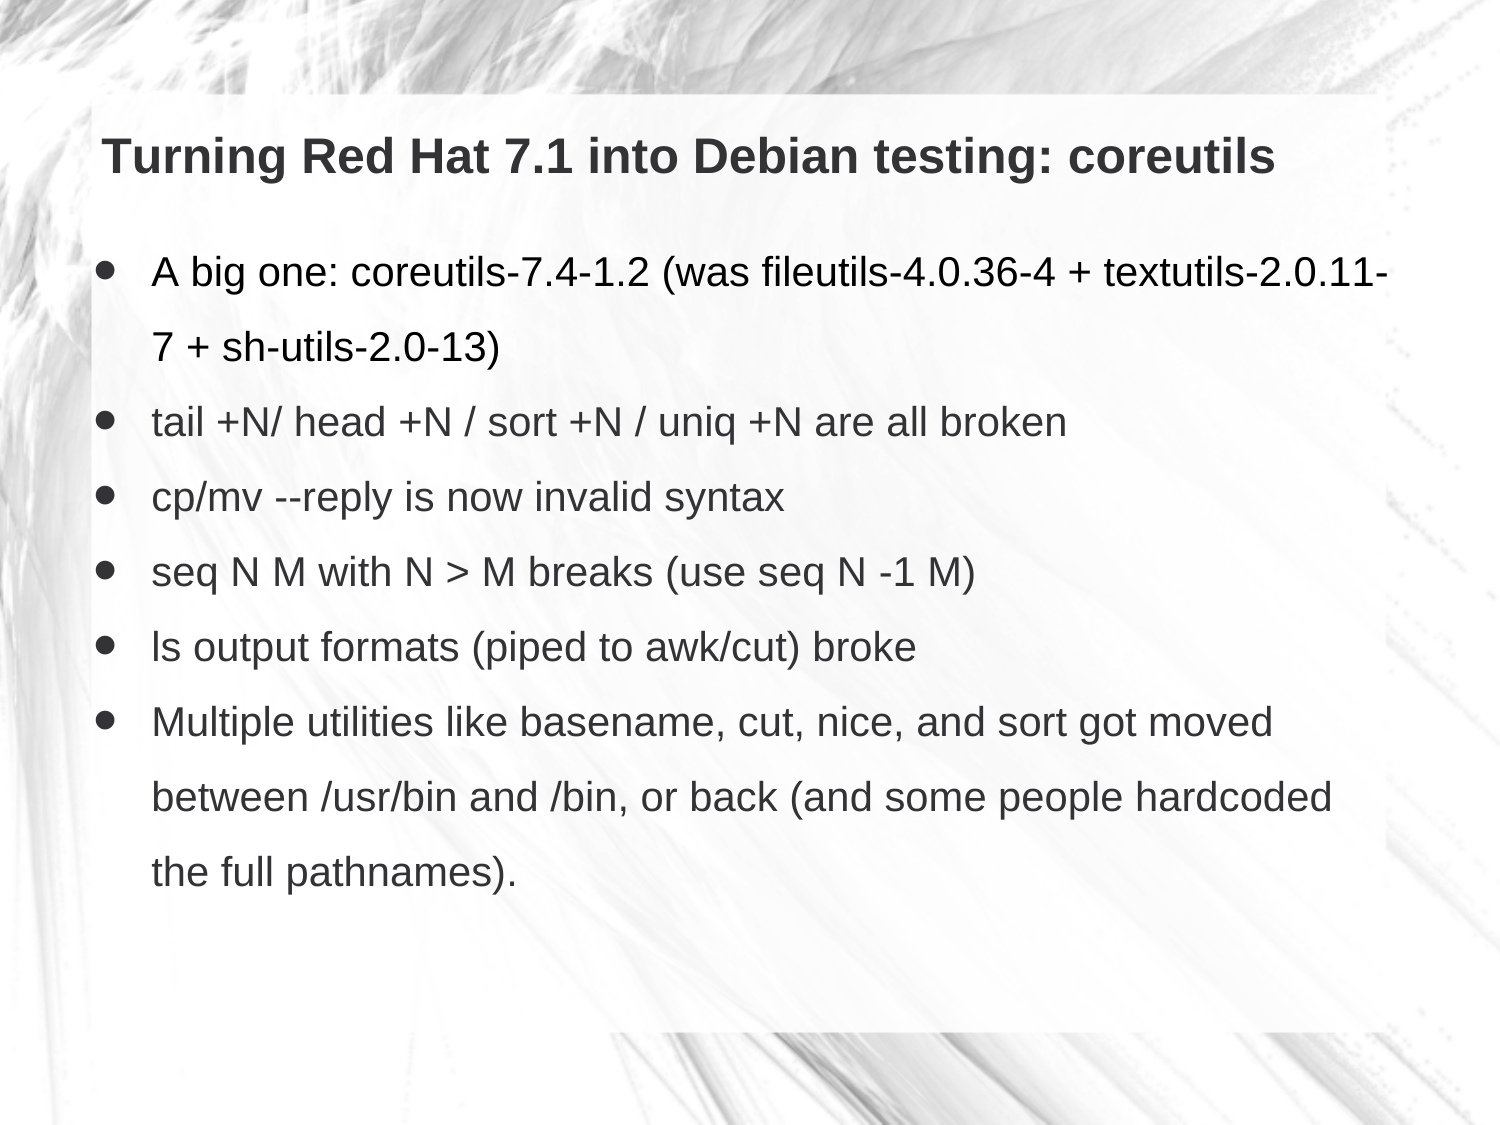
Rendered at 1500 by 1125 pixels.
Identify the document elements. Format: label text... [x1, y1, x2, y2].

picture [0, 0, 1500, 1125]
title Turning Red Hat 7.1 into Debian testing: coreutils [61, 108, 1412, 204]
list A big one: coreutils-7.4-1.2 (was fileutils-4.0.36-4 + textutils-2.0.11-7 + sh-utils-2.0-13) tail +N/ head +N / sort +N / uniq +N are all broken cp/mv --reply is now invalid syntax seq N M with N > M breaks (use seq N -1 M) ls output formats (piped to awk/cut) broke Multiple utilities like basename, cut, nice, and sort got moved between /usr/bin and /bin, or back (and some people hardcoded the full pathnames). [61, 204, 1412, 967]
